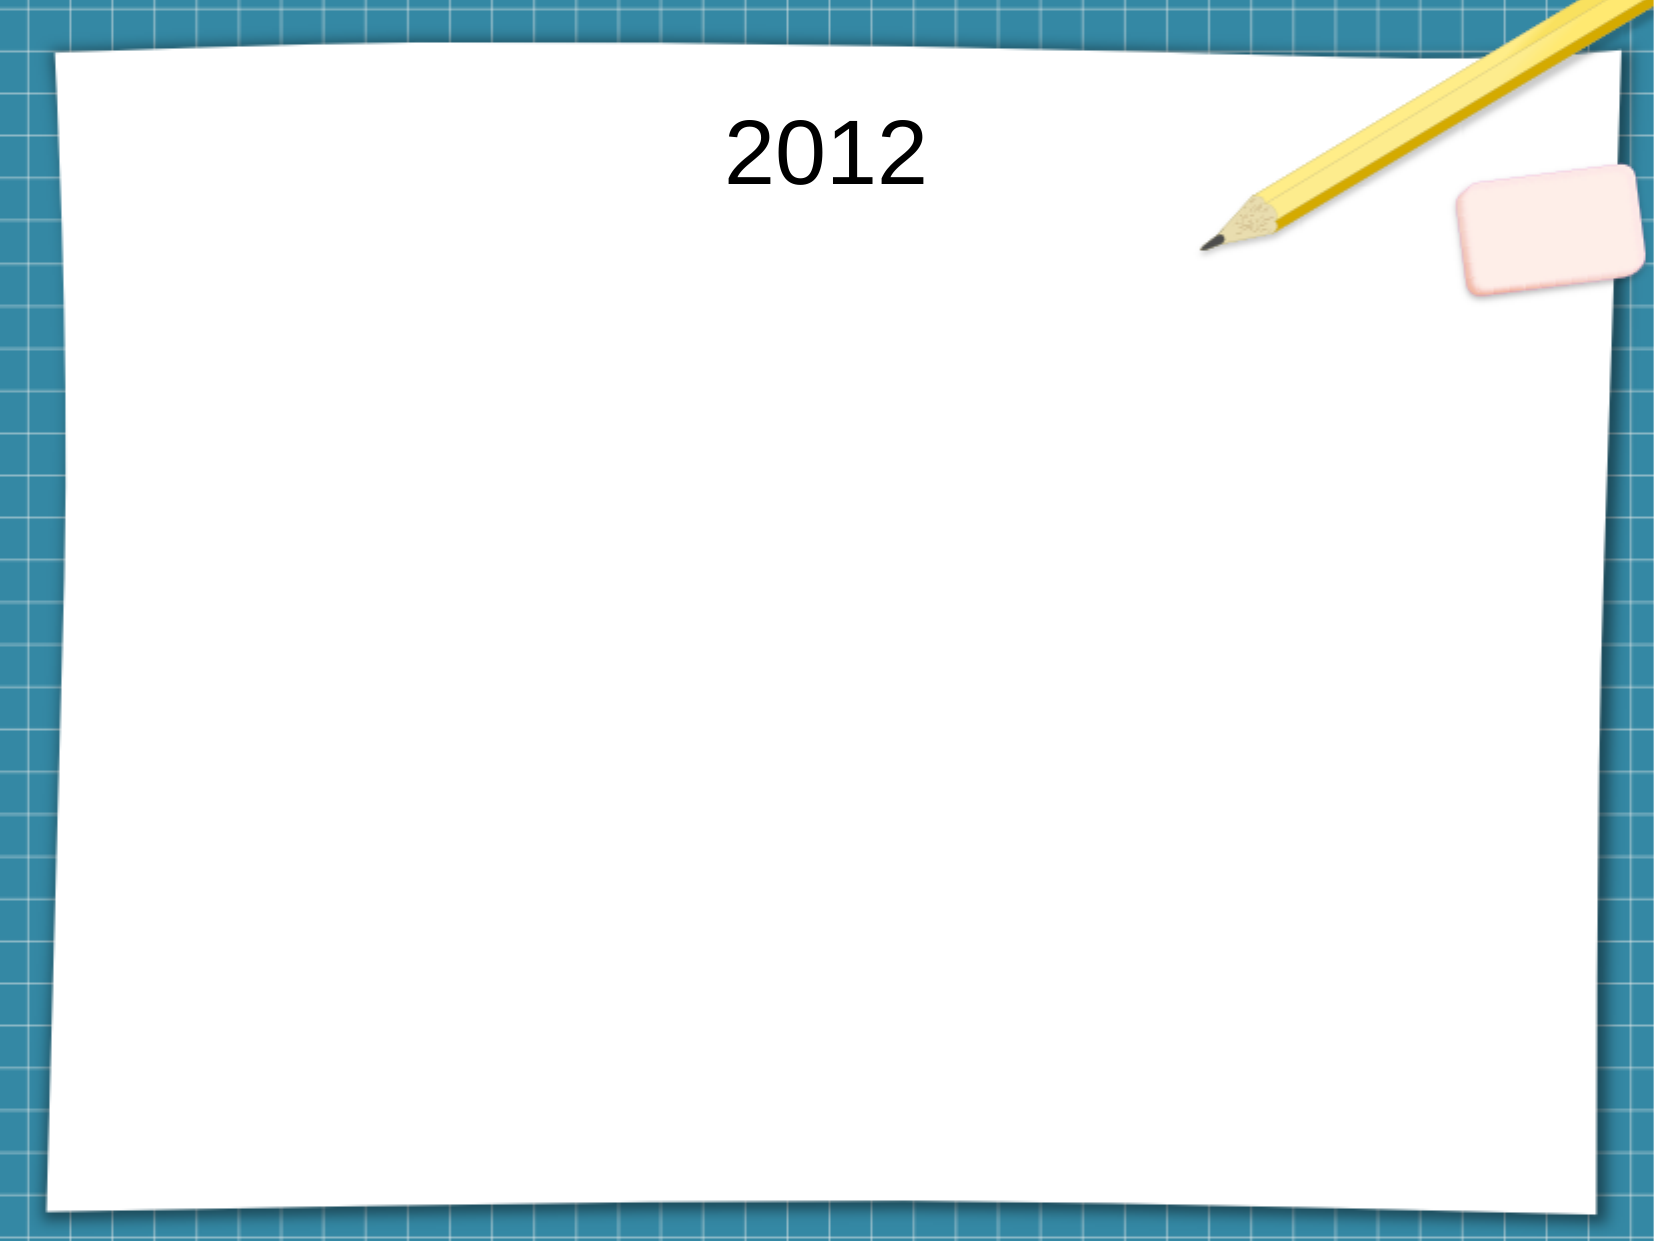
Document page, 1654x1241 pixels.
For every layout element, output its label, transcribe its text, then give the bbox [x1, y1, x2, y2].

picture [0, 0, 1654, 1241]
title 2012 [82, 49, 1571, 257]
